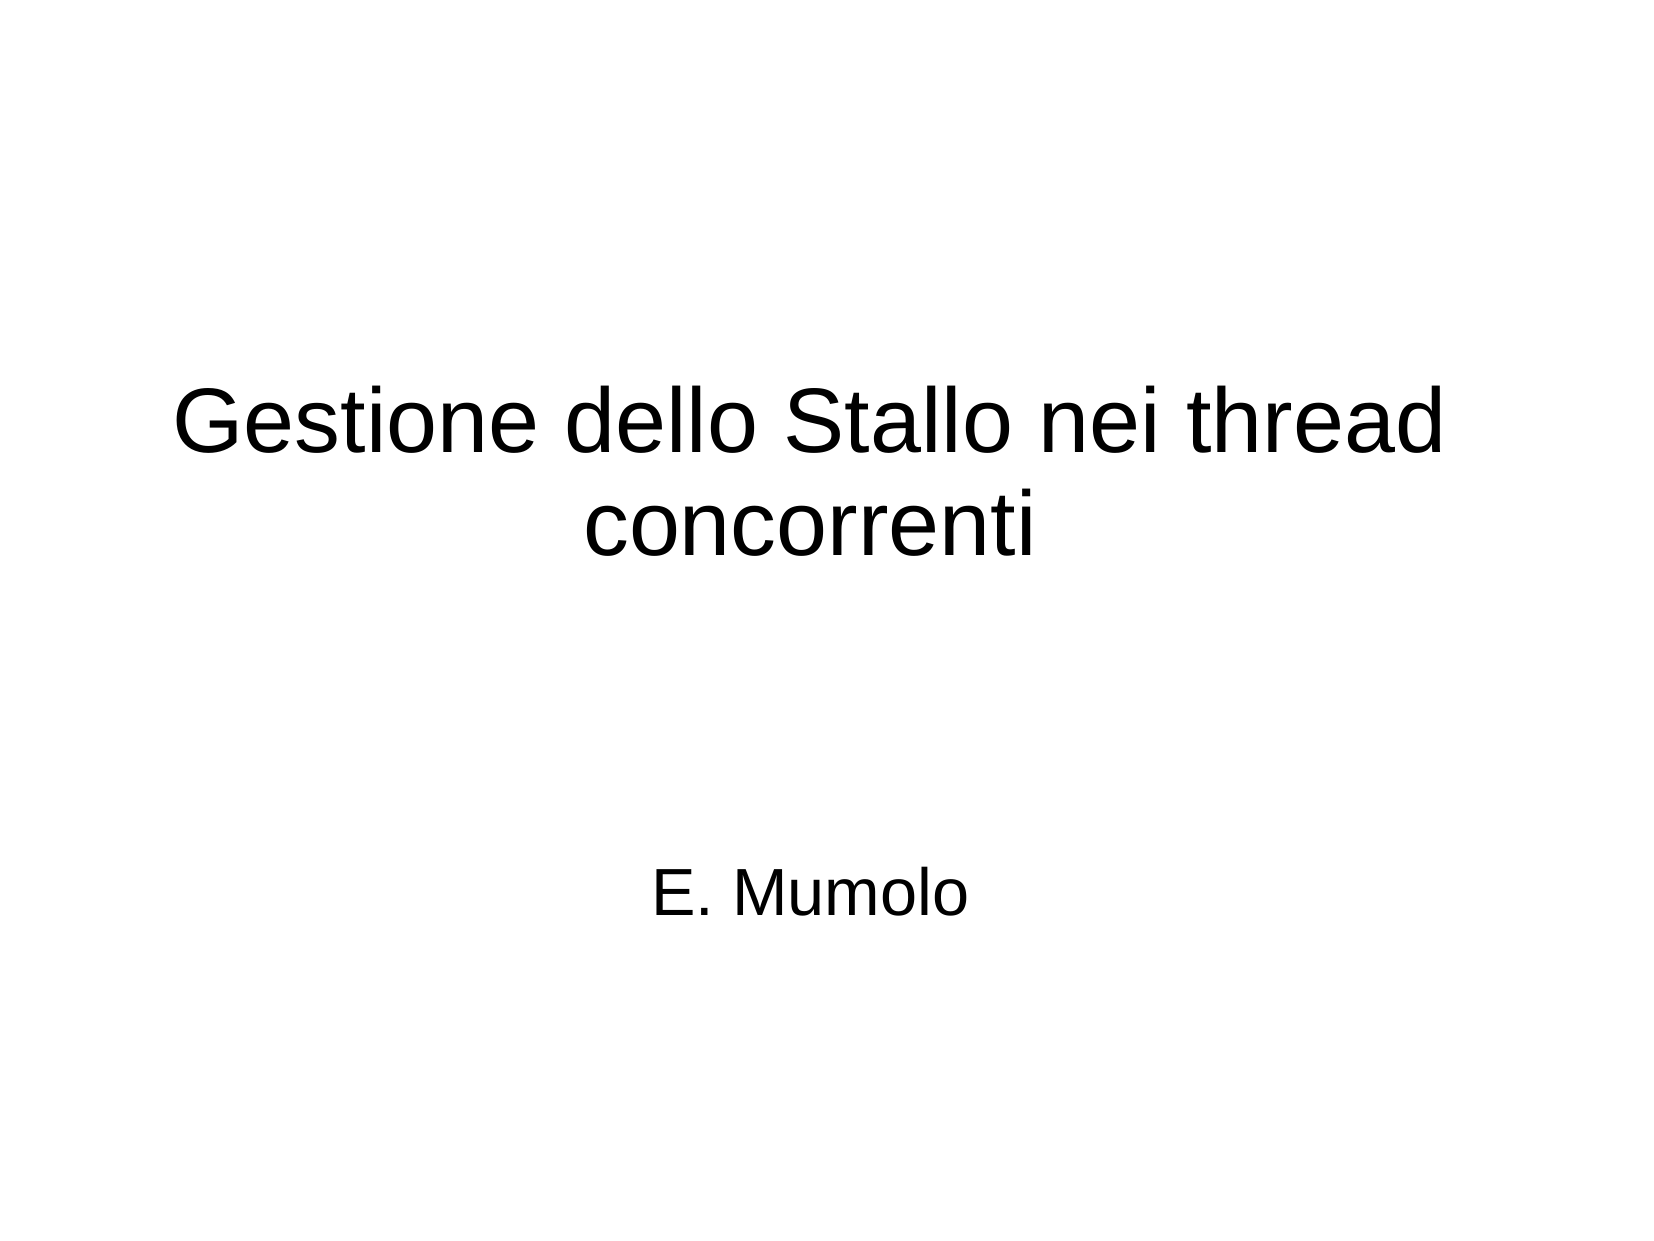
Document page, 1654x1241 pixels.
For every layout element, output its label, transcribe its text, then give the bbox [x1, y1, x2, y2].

subtitle Gestione dello Stallo nei thread concorrenti E. Mumolo [82, 290, 1538, 1010]
